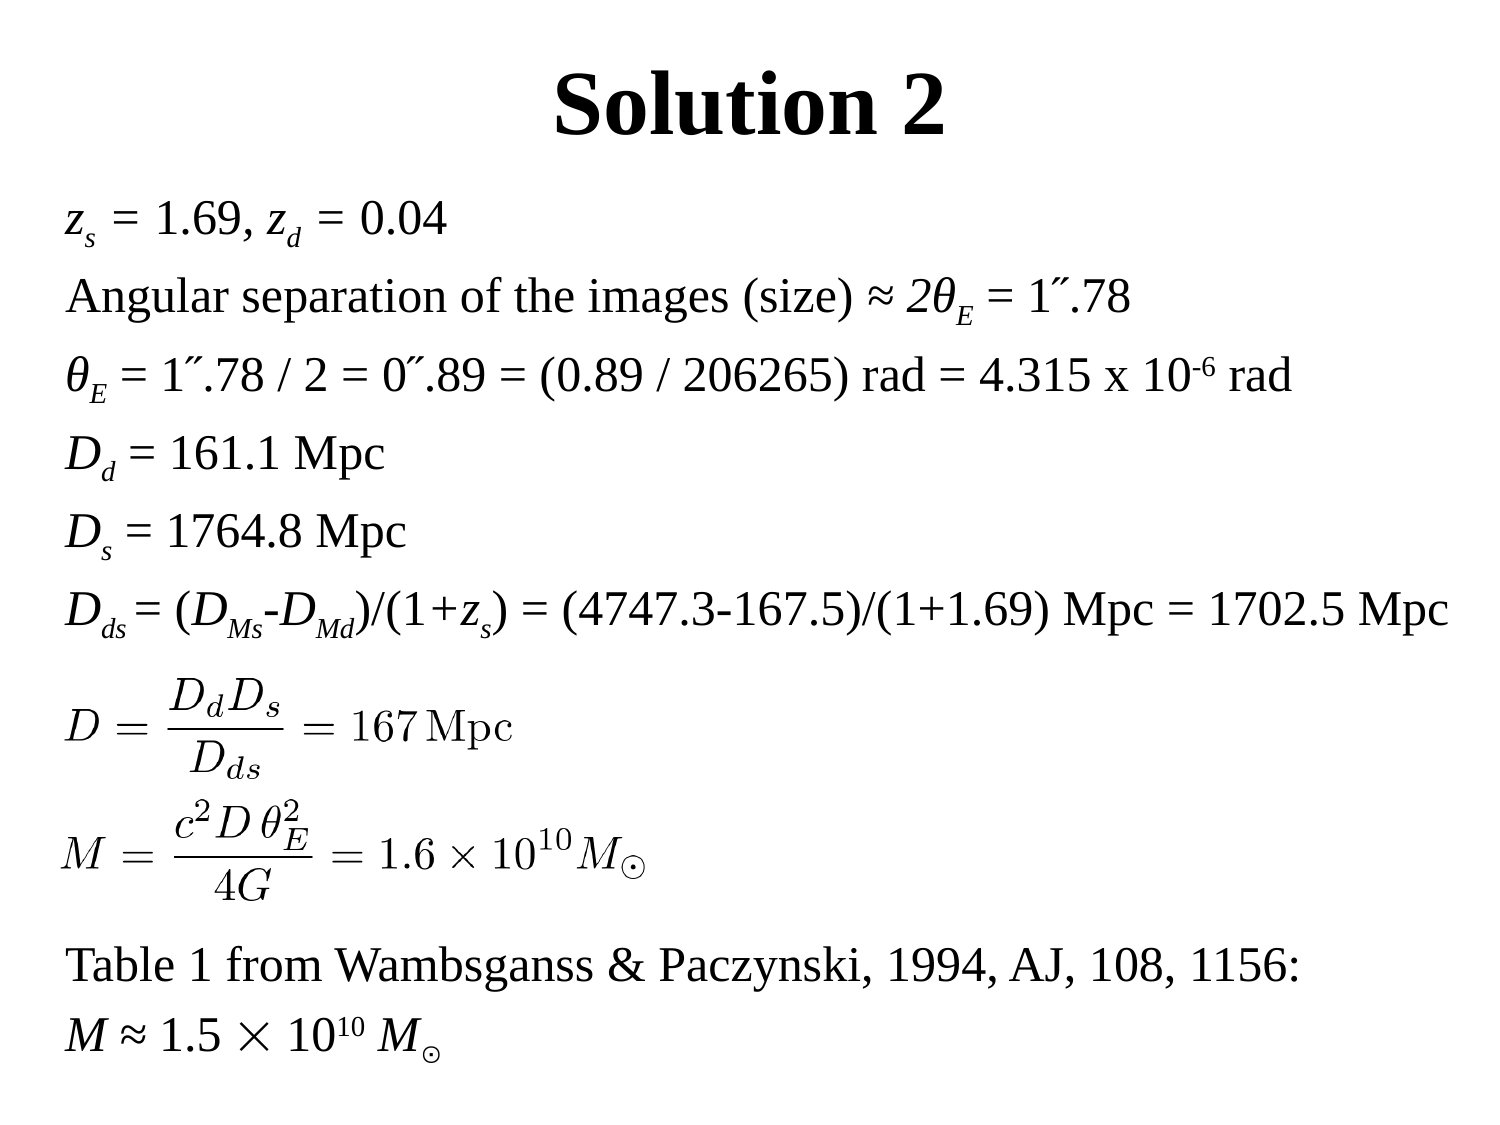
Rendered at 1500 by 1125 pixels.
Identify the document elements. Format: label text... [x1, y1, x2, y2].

title Solution 2 [75, 45, 1426, 151]
picture [60, 799, 645, 901]
picture [64, 678, 512, 779]
list zs = 1.69, zd = 0.04 Angular separation of the images (size) ≈ 2θE = 1˝.78 θE = 1˝.78 / 2 = 0˝.89 = (0.89 / 206265) rad = 4.315 x 10-6 rad Dd = 161.1 Mpc Ds = 1764.8 Mpc Dds = (DMs-DMd)/(1+zs) = (4747.3-167.5)/(1+1.69) Mpc = 1702.5 Mpc Table 1 from Wambsganss & Paczynski, 1994, AJ, 108, 1156: M ≈ 1.5 × 1010 M⊙ [50, 177, 1480, 1086]
